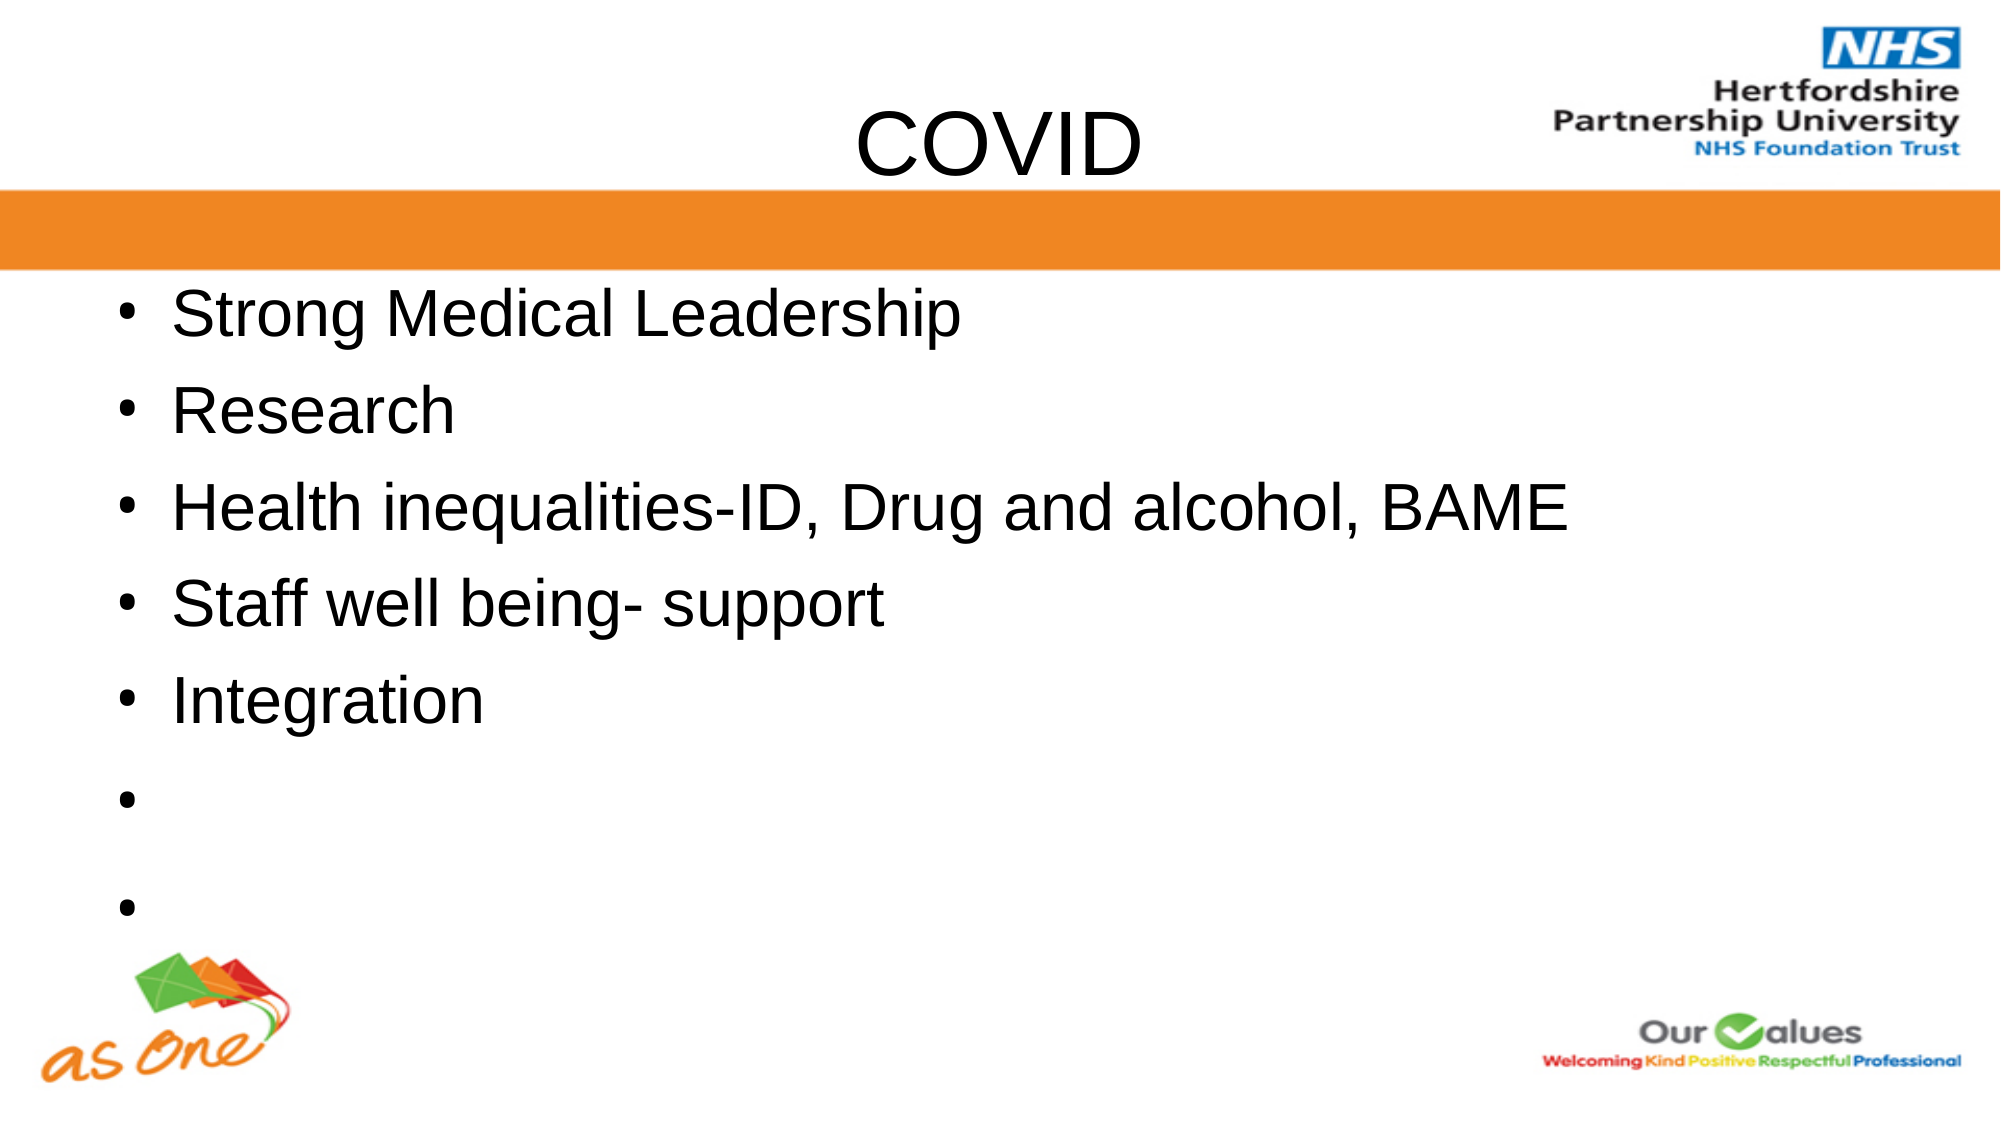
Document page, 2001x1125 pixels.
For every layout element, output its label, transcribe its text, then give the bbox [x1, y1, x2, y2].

list Strong Medical Leadership Research Health inequalities-ID, Drug and alcohol, BAME Staff well being- support Integration [99, 262, 1900, 1005]
title COVID [99, 45, 1900, 233]
